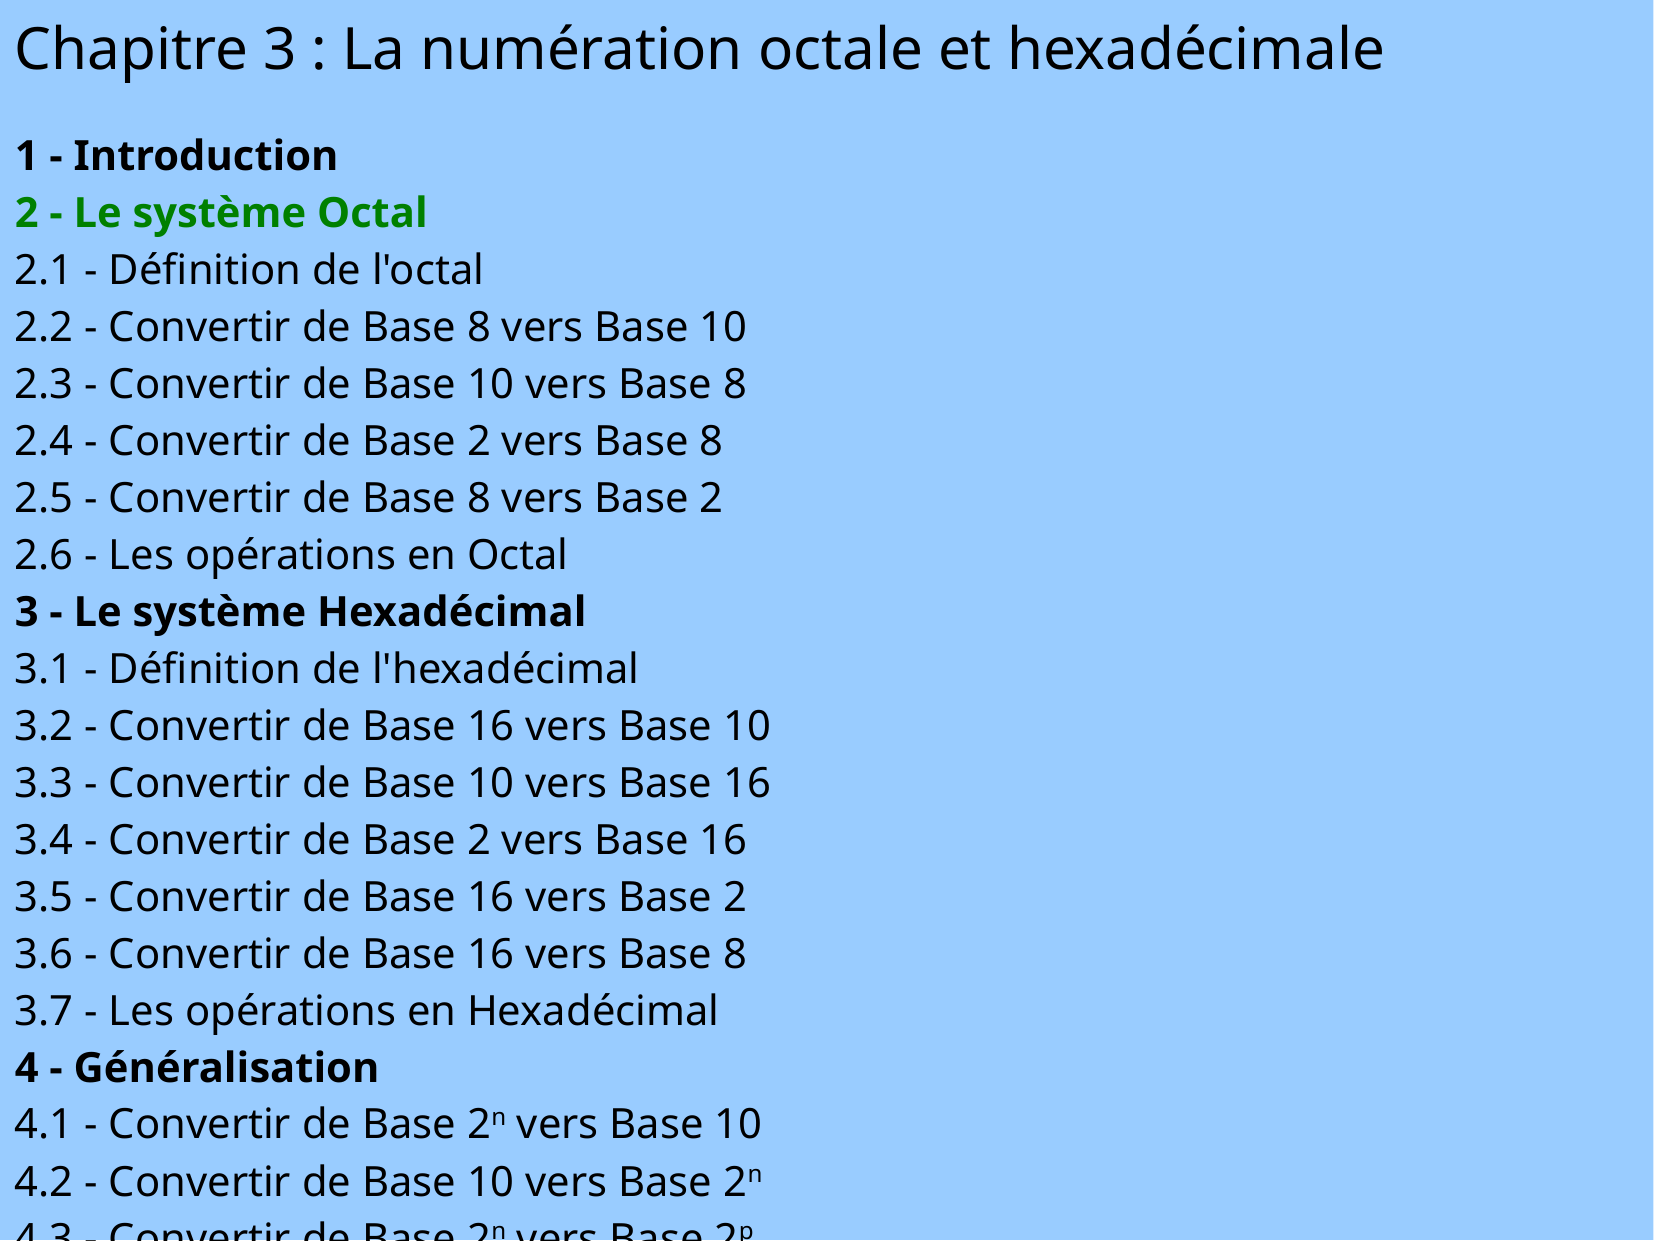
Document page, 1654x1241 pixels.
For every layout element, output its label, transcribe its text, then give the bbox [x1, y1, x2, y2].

text_box Chapitre 3 : La numération octale et hexadécimale [0, 0, 1654, 89]
text_box 1 - Introduction 2 - Le système Octal 2.1 - Définition de l'octal 2.2 - Convertir de Base 8 vers Base 10 2.3 - Convertir de Base 10 vers Base 8 2.4 - Convertir de Base 2 vers Base 8 2.5 - Convertir de Base 8 vers Base 2 2.6 - Les opérations en Octal 3 - Le système Hexadécimal 3.1 - Définition de l'hexadécimal 3.2 - Convertir de Base 16 vers Base 10 3.3 - Convertir de Base 10 vers Base 16 3.4 - Convertir de Base 2 vers Base 16 3.5 - Convertir de Base 16 vers Base 2 3.6 - Convertir de Base 16 vers Base 8 3.7 - Les opérations en Hexadécimal 4 - Généralisation 4.1 - Convertir de Base 2n vers Base 10 4.2 - Convertir de Base 10 vers Base 2n 4.3 - Convertir de Base 2n vers Base 2p [0, 118, 1093, 1143]
